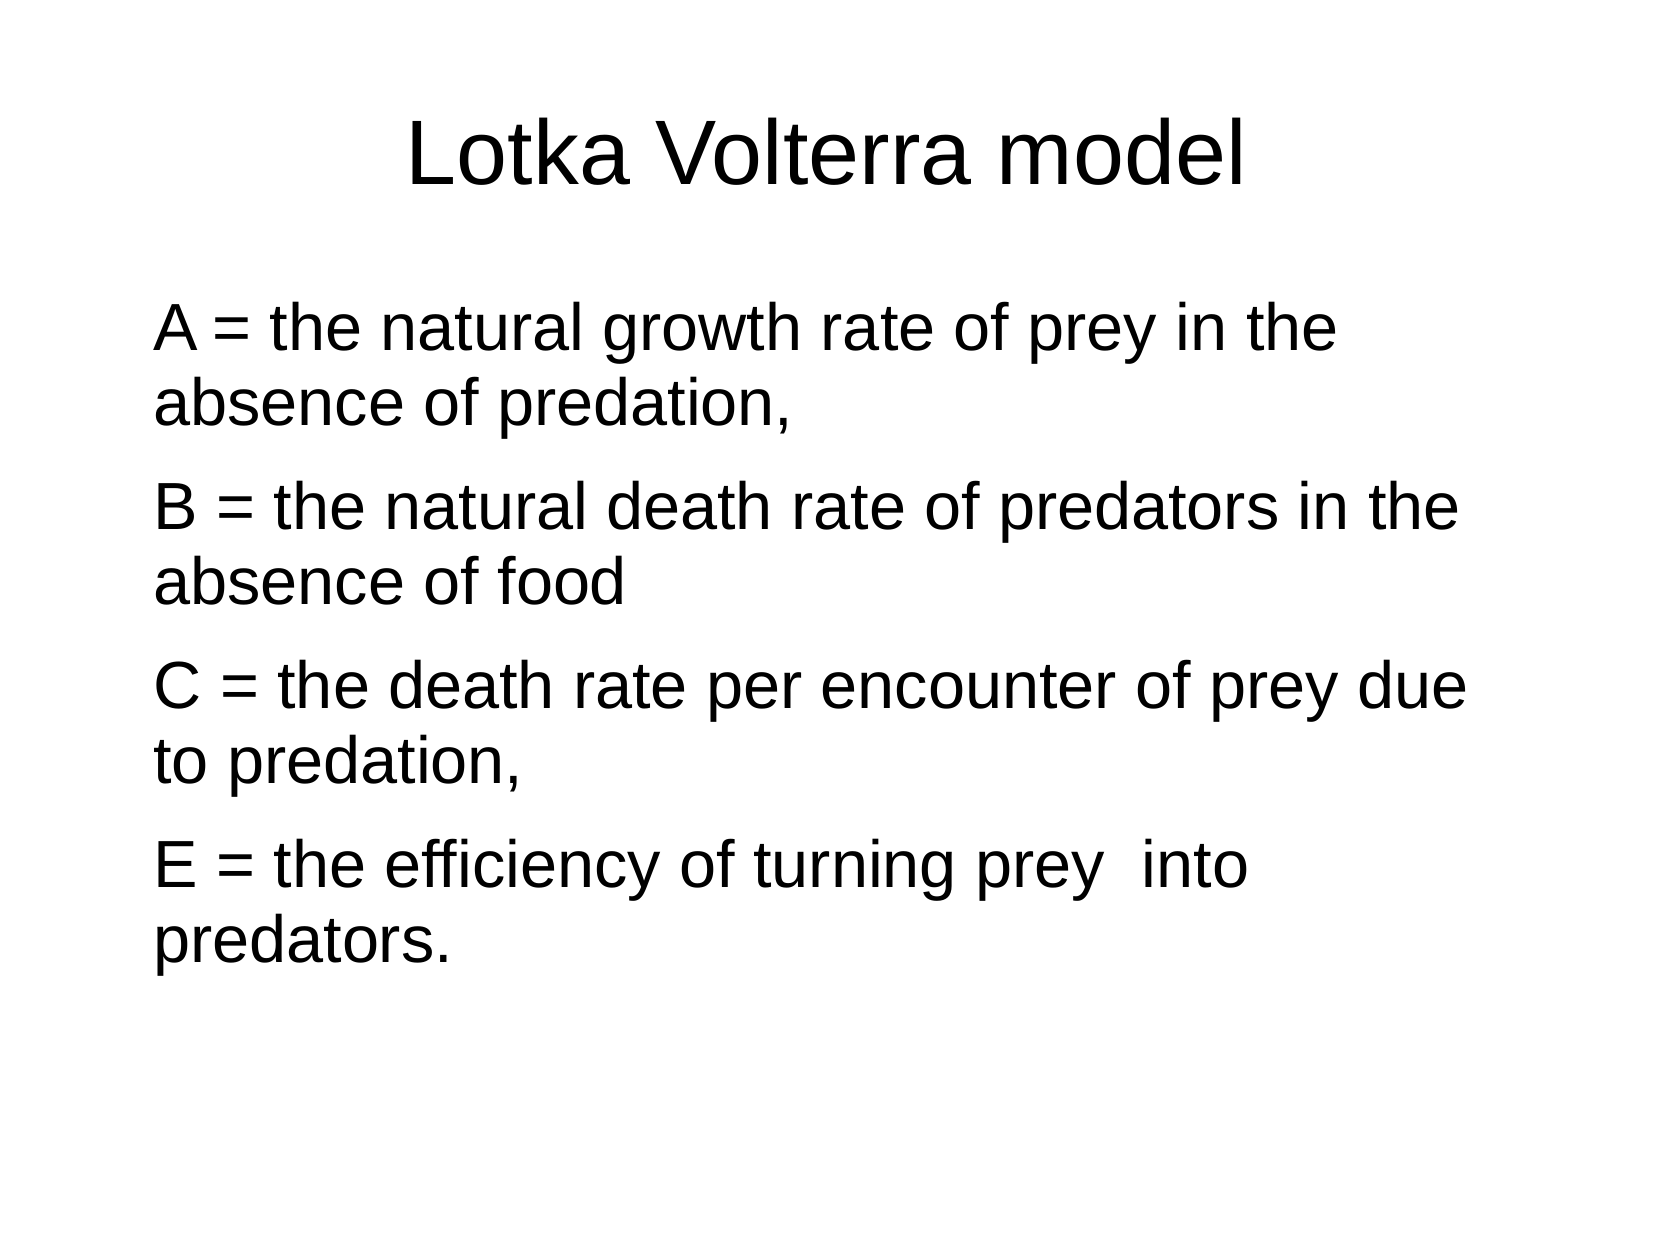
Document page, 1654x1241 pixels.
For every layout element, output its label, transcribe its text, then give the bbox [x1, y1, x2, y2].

title Lotka Volterra model [82, 49, 1571, 257]
list A = the natural growth rate of prey in the absence of predation, B = the natural death rate of predators in the absence of food C = the death rate per encounter of prey due to predation, E = the efficiency of turning prey into predators. [82, 290, 1538, 1010]
